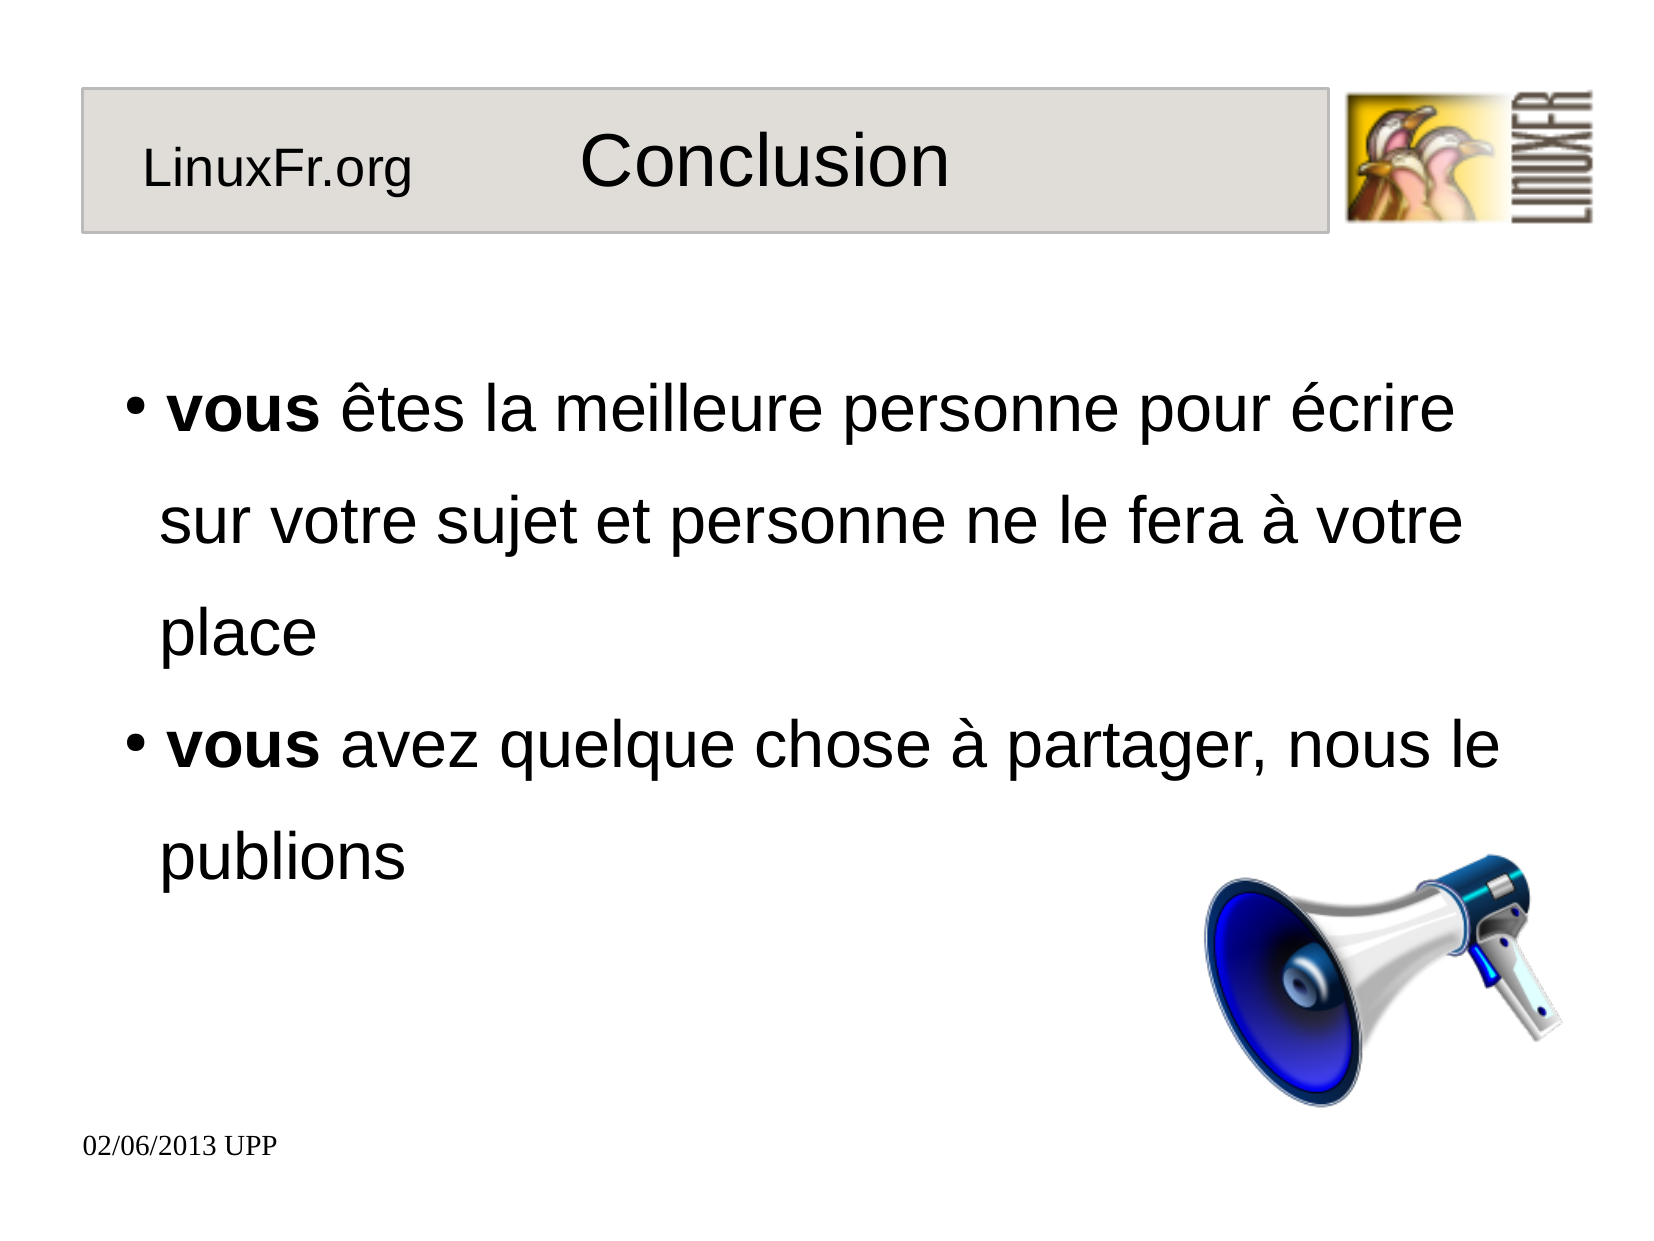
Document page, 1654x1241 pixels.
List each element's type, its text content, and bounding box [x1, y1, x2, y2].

subtitle vous êtes la meilleure personne pour écrire sur votre sujet et personne ne le fera à votre place vous avez quelque chose à partager, nous le publions [88, 235, 1536, 1040]
picture [1341, 88, 1601, 229]
title LinuxFr.org Conclusion [82, 88, 1329, 233]
picture [1181, 834, 1572, 1128]
